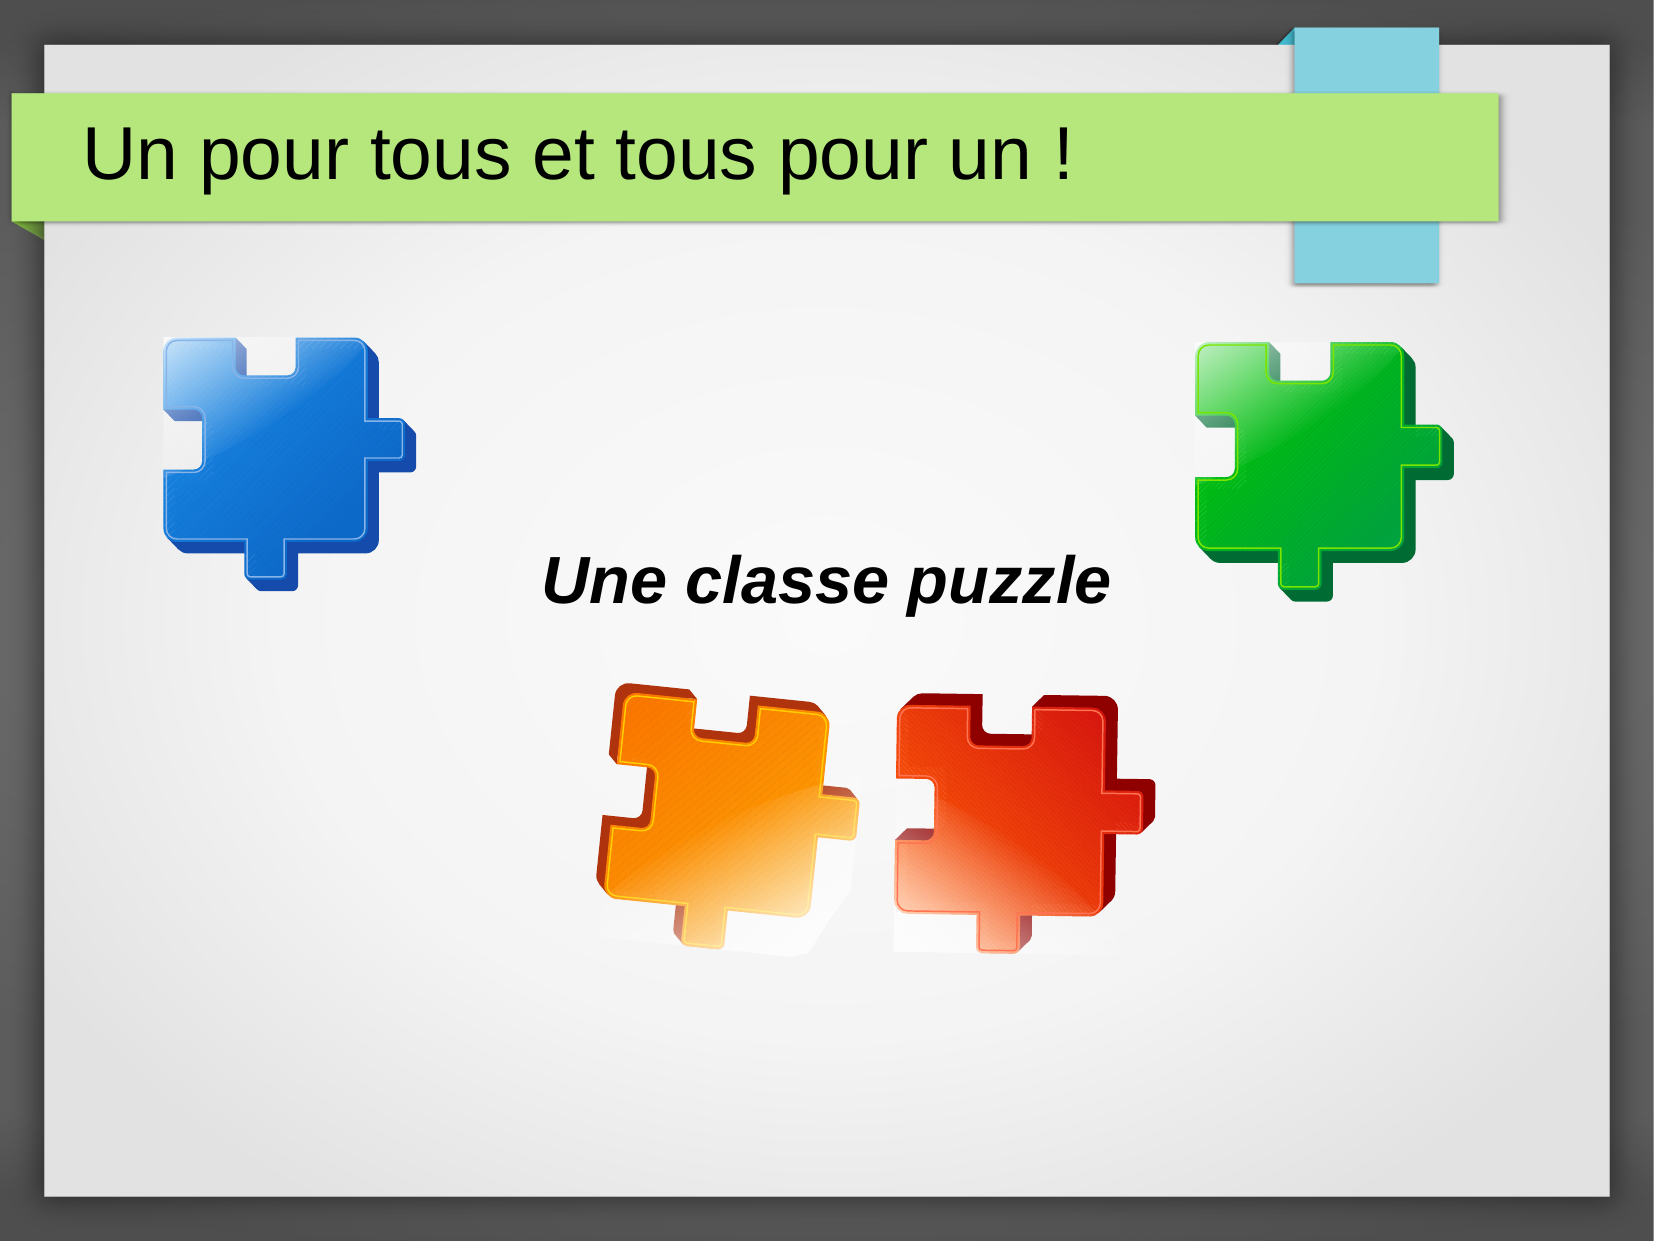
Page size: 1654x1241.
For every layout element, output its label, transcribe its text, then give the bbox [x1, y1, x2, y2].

title Un pour tous et tous pour un ! [82, 94, 1264, 213]
picture [0, 0, 1654, 1241]
subtitle Une classe puzzle [82, 295, 1571, 1015]
